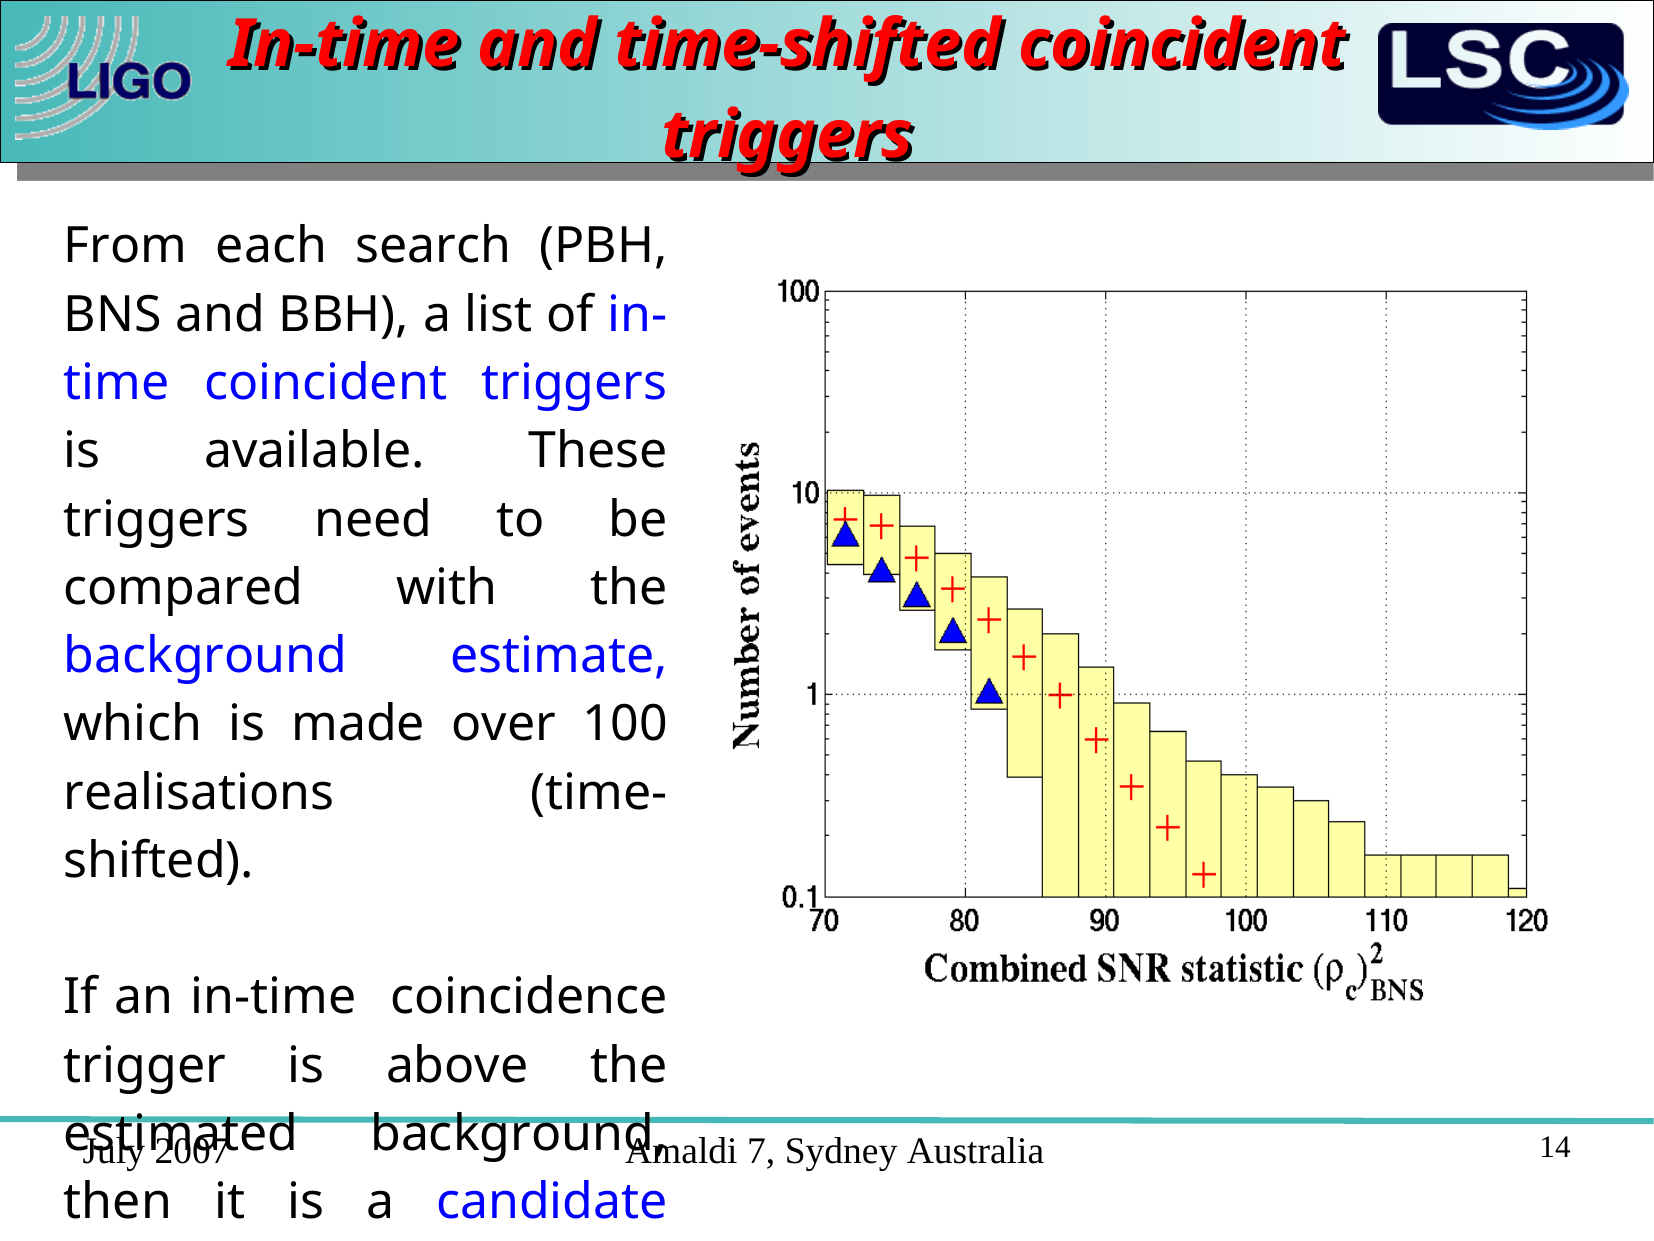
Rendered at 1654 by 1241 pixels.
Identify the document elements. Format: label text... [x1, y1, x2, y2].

text_box In-time and time-shifted coincident triggers [208, 0, 1367, 168]
text_box From each search (PBH, BNS and BBH), a list of in-time coincident triggers is available. These triggers need to be compared with the background estimate, which is made over 100 realisations (time-shifted). If an in-time coincidence trigger is above the estimated background, then it is a candidate event, and needs follow-ups [48, 202, 683, 1124]
picture [15, 16, 192, 140]
picture [707, 276, 1612, 1019]
picture [1378, 23, 1629, 130]
